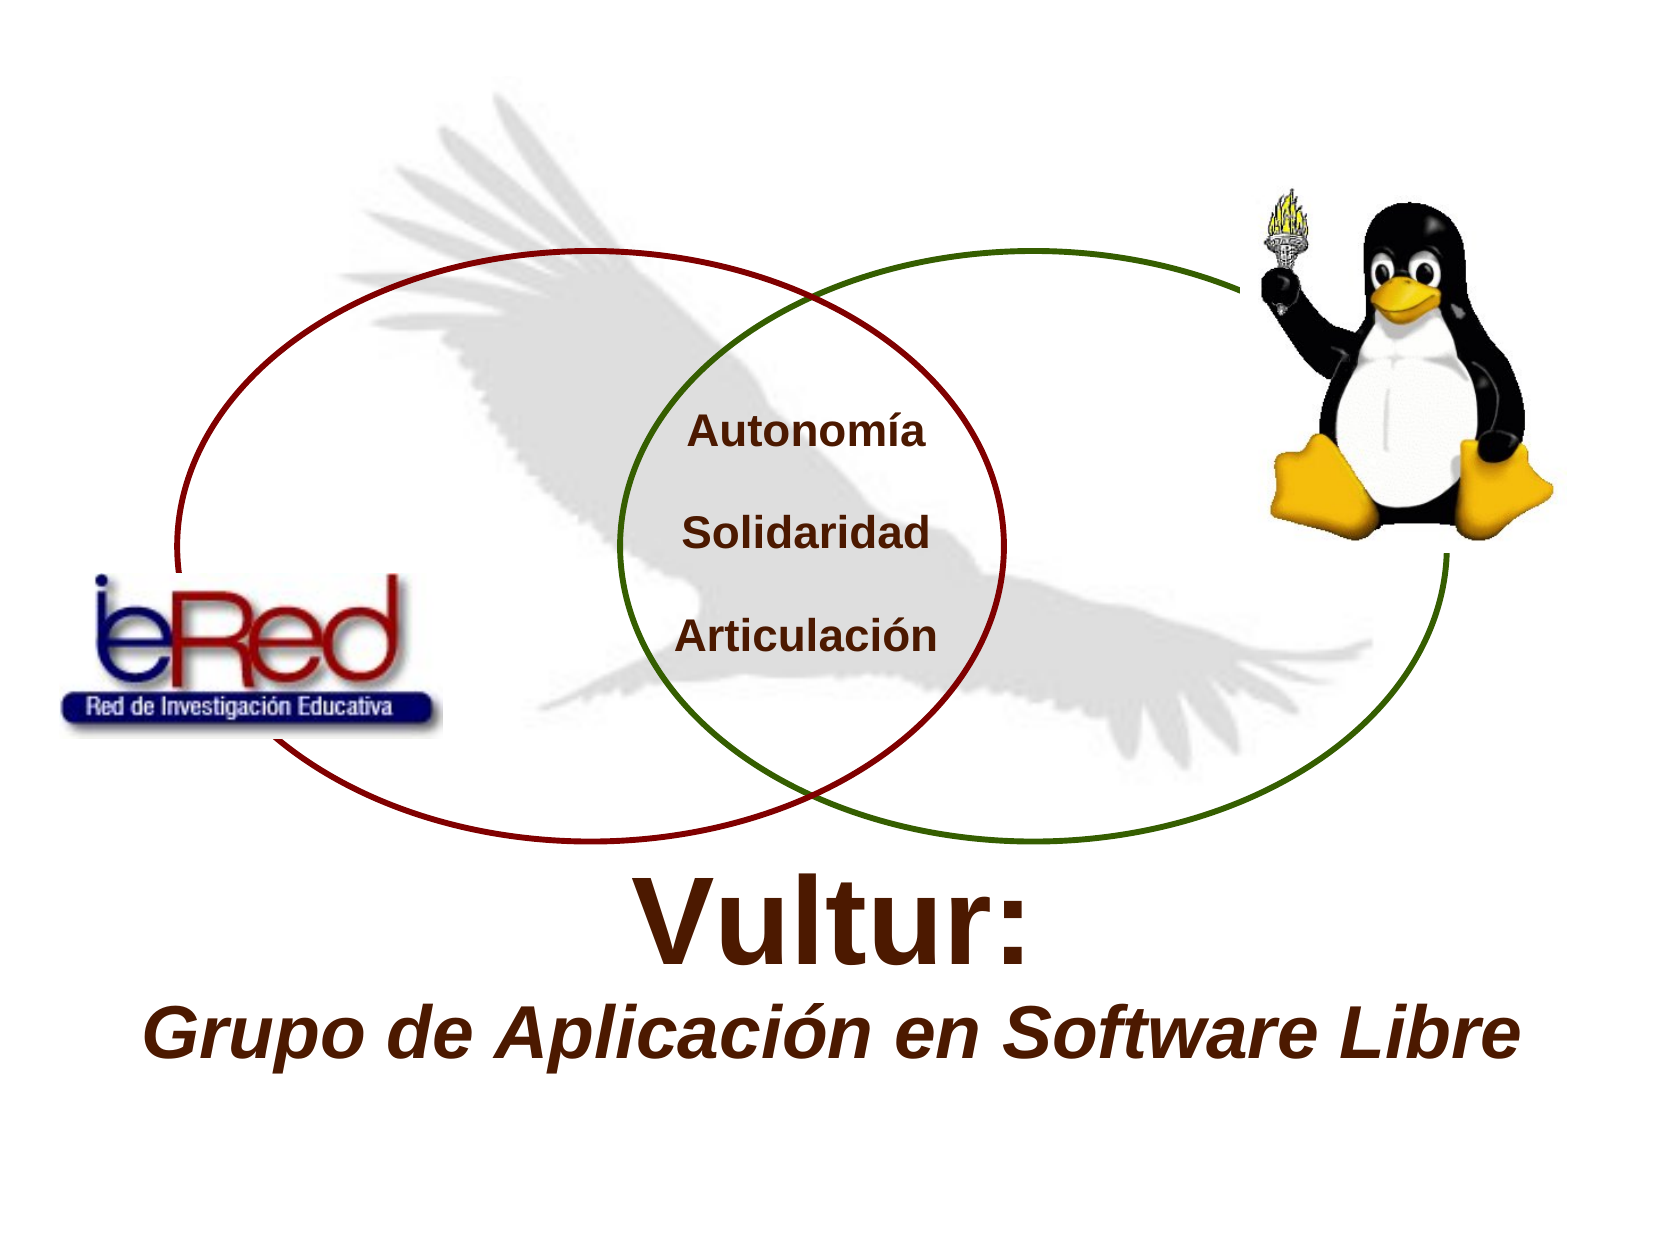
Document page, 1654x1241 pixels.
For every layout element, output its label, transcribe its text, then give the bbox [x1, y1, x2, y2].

title Vultur: Grupo de Aplicación en Software Libre [88, 850, 1577, 1075]
picture [705, 720, 919, 791]
picture [324, 776, 369, 800]
text_box Autonomía Solidaridad Articulación [525, 397, 1087, 720]
picture [1255, 704, 1388, 800]
picture [324, 76, 1567, 800]
picture [59, 254, 803, 800]
picture [682, 301, 942, 397]
